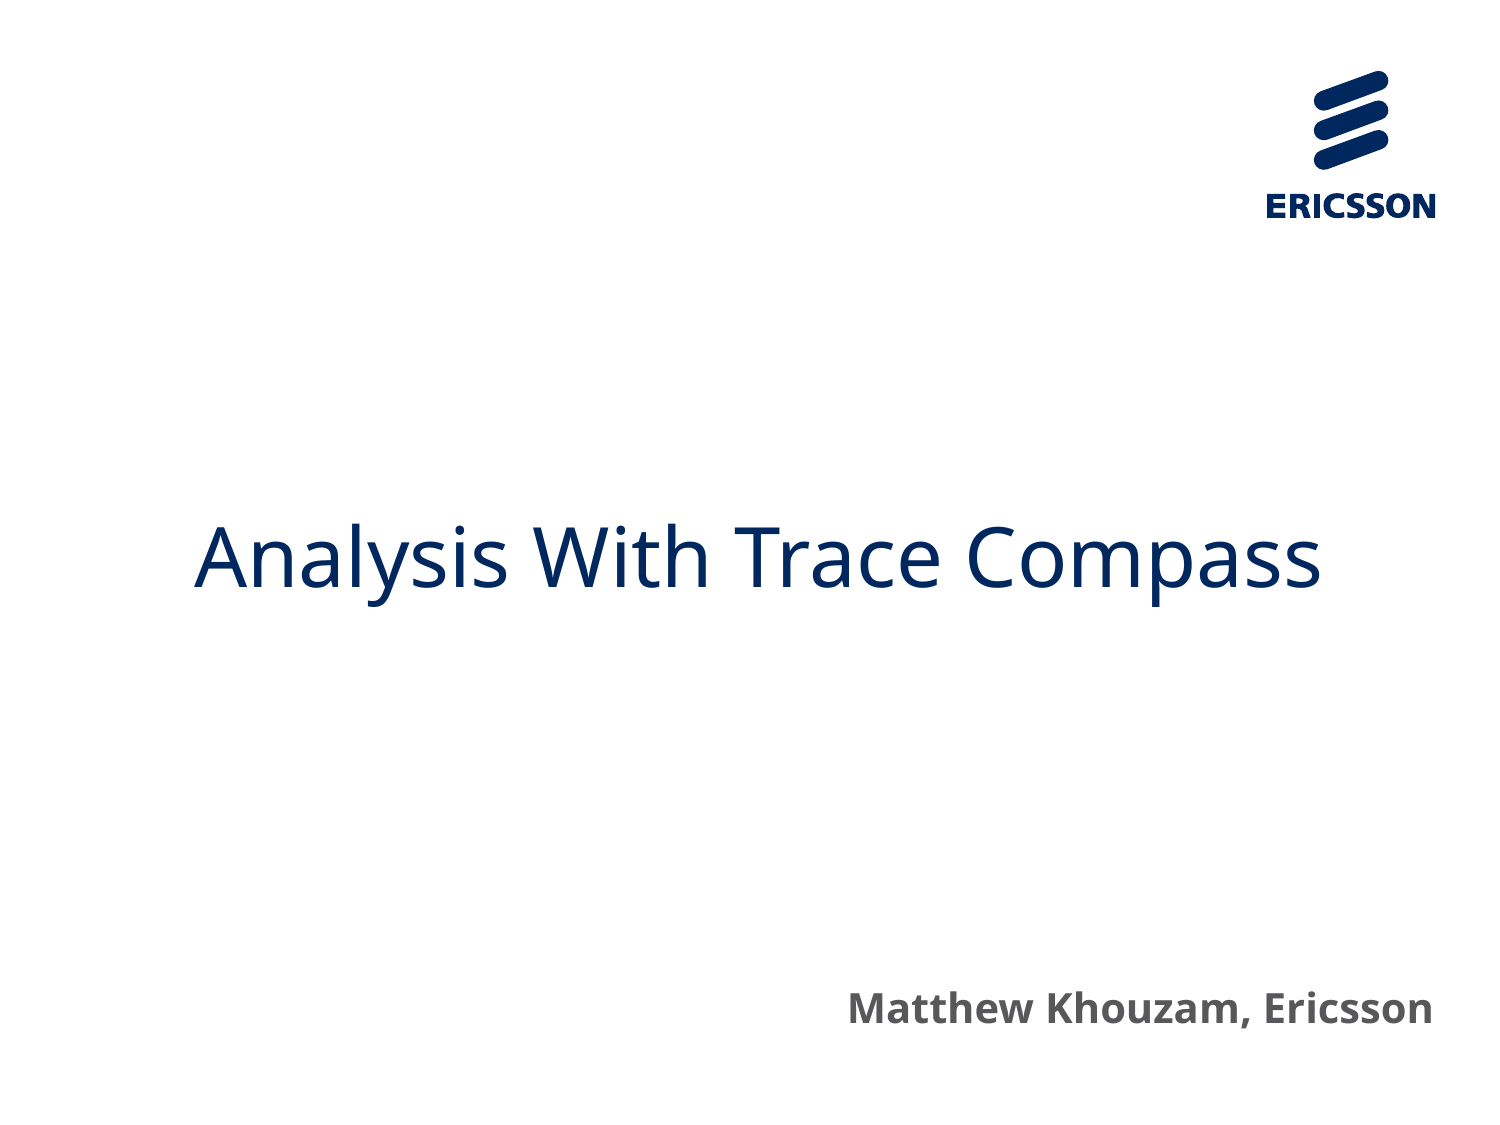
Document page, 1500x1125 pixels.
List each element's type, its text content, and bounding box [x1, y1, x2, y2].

title Analysis With Trace Compass [18, 296, 1500, 763]
text_box Matthew Khouzam, Ericsson [832, 974, 1450, 1040]
